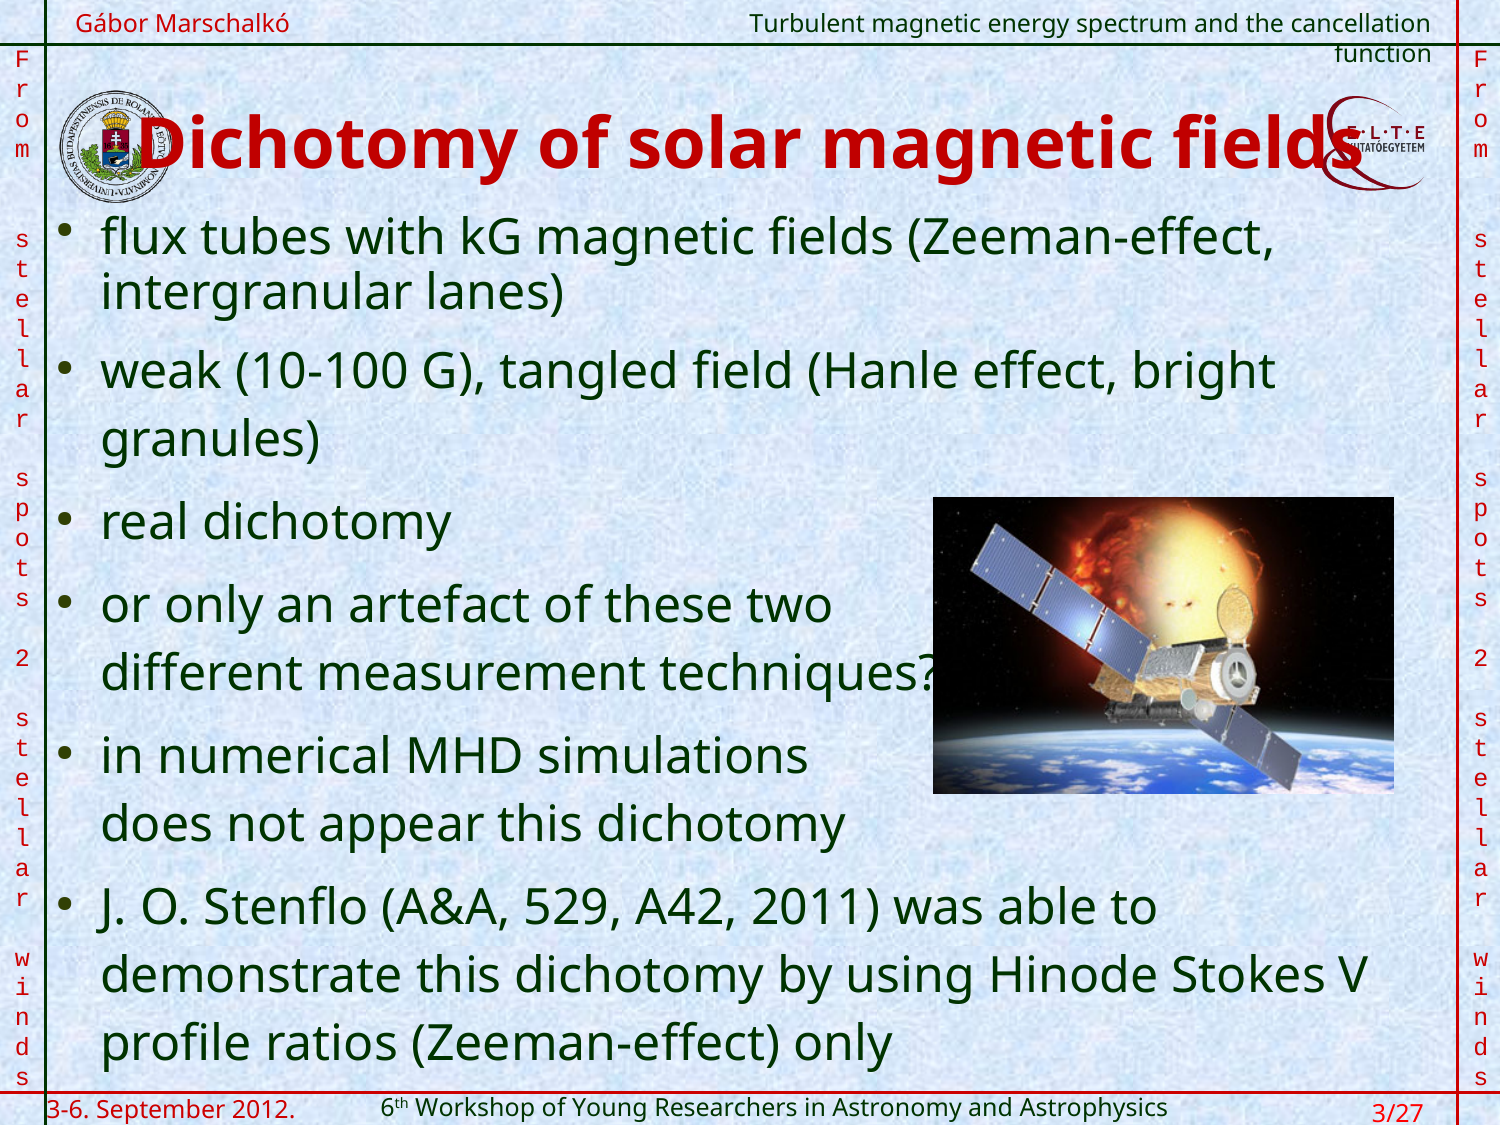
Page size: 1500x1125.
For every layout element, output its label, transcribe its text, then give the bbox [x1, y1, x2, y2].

picture [0, 46, 44, 1091]
picture [47, 0, 1456, 43]
list flux tubes with kG magnetic fields (Zeeman-effect, intergranular lanes) weak (10-100 G), tangled field (Hanle effect, bright granules) real dichotomy or only an artefact of these two different measurement techniques? in numerical MHD simulations does not appear this dichotomy J. O. Stenflo (A&A, 529, A42, 2011) was able to demonstrate this dichotomy by using Hinode Stokes V profile ratios (Zeeman-effect) only [41, 203, 1424, 1083]
picture [1459, 1094, 1500, 1125]
picture [47, 1094, 1456, 1125]
picture [933, 497, 1394, 794]
text_box Dichotomy of solar magnetic fields [120, 90, 1381, 191]
picture [1459, 0, 1500, 43]
picture [1459, 46, 1500, 1091]
picture [0, 0, 44, 43]
picture [47, 46, 1456, 1091]
picture [0, 1094, 44, 1125]
